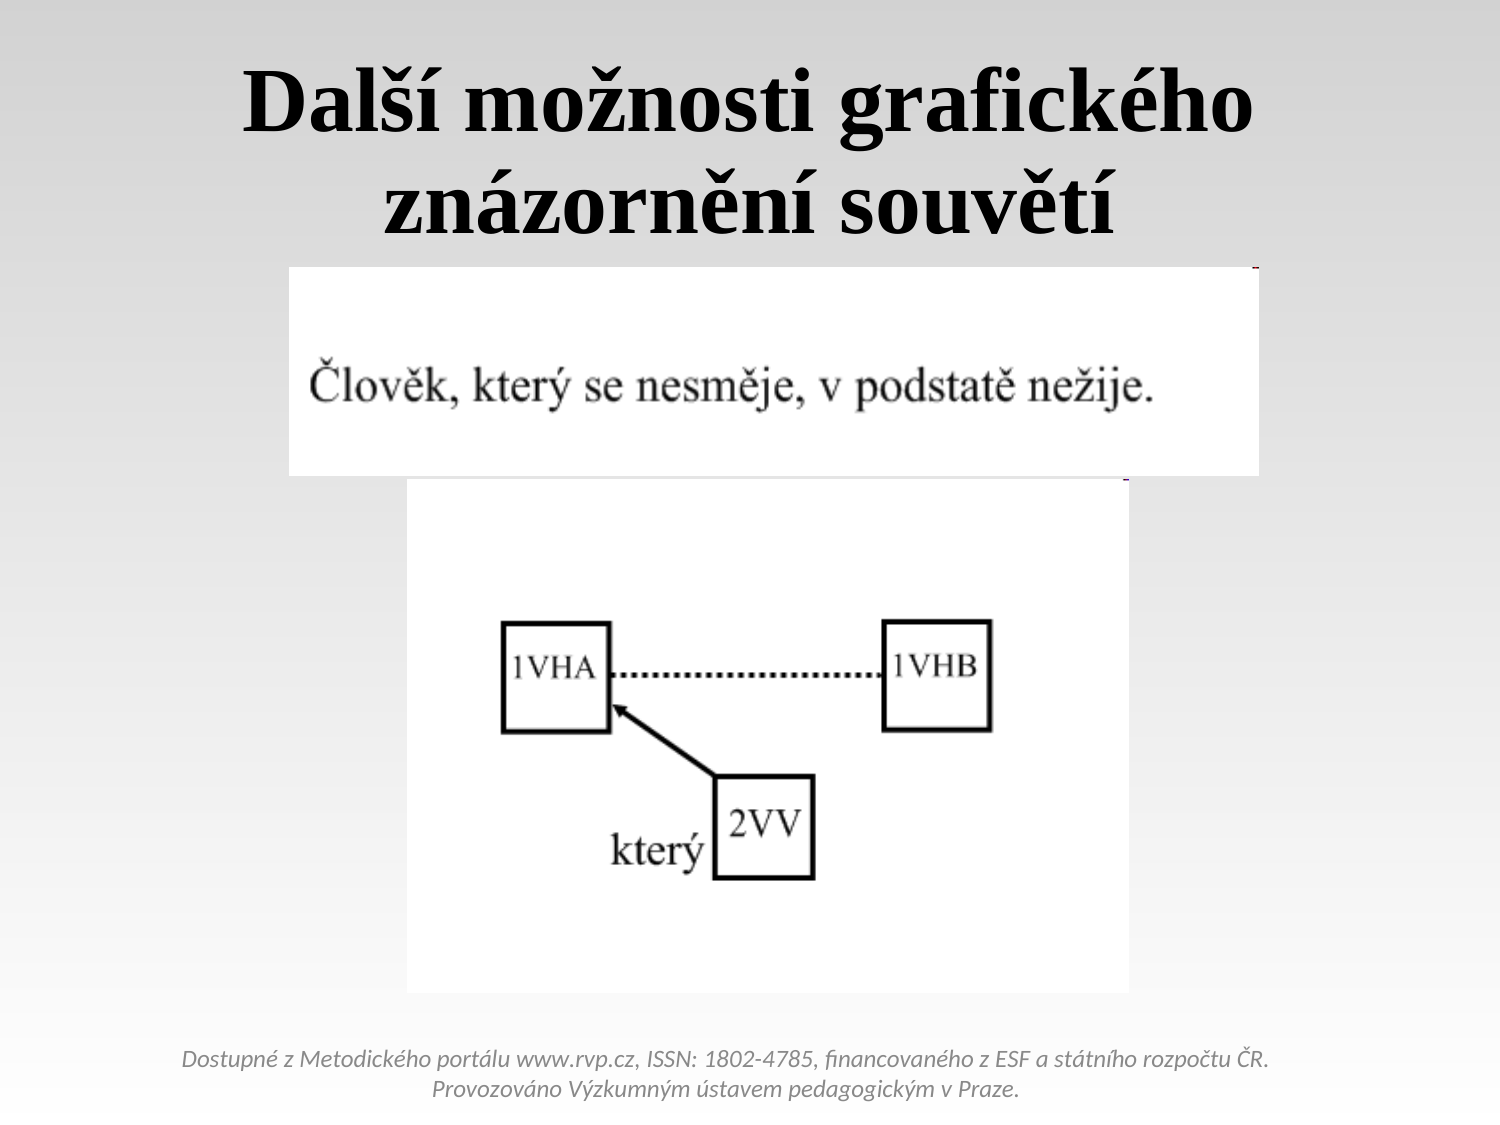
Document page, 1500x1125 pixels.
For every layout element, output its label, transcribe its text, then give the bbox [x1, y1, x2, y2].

title Další možnosti grafického znázornění souvětí [112, 30, 1388, 273]
text_box Dostupné z Metodického portálu www.rvp.cz, ISSN: 1802-4785, financovaného z ESF a státního rozpočtu ČR. Provozováno Výzkumným ústavem pedagogickým v Praze. [105, 1042, 1348, 1103]
picture [289, 267, 1259, 476]
picture [407, 479, 1129, 993]
